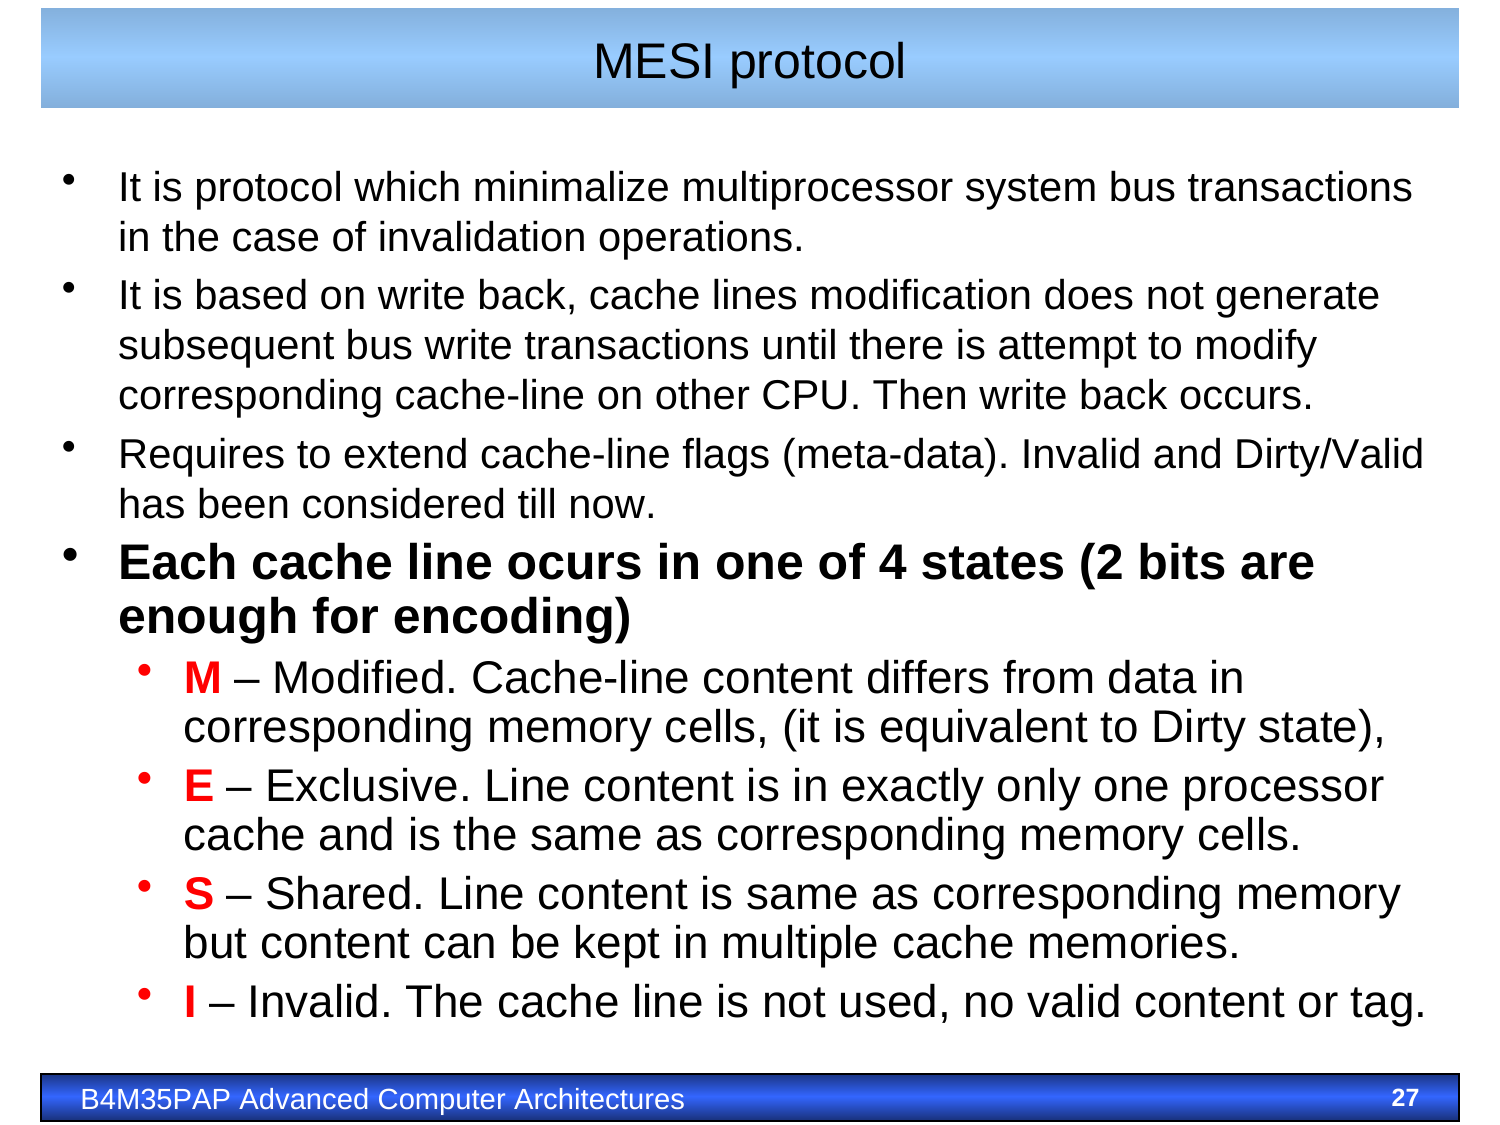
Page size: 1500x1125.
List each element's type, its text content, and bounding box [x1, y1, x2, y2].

title MESI protocol [41, 8, 1459, 108]
list It is protocol which minimalize multiprocessor system bus transactions in the case of invalidation operations. It is based on write back, cache lines modification does not generate subsequent bus write transactions until there is attempt to modify corresponding cache-line on other CPU. Then write back occurs. Requires to extend cache-line flags (meta-data). Invalid and Dirty/Valid has been considered till now. Each cache line ocurs in one of 4 states (2 bits are enough for encoding) M – Modified. Cache-line content differs from data in corresponding memory cells, (it is equivalent to Dirty state), E – Exclusive. Line content is in exactly only one processor cache and is the same as corresponding memory cells. S – Shared. Line content is same as corresponding memory but content can be kept in multiple cache memories. I – Invalid. The cache line is not used, no valid content or tag. [46, 152, 1454, 979]
